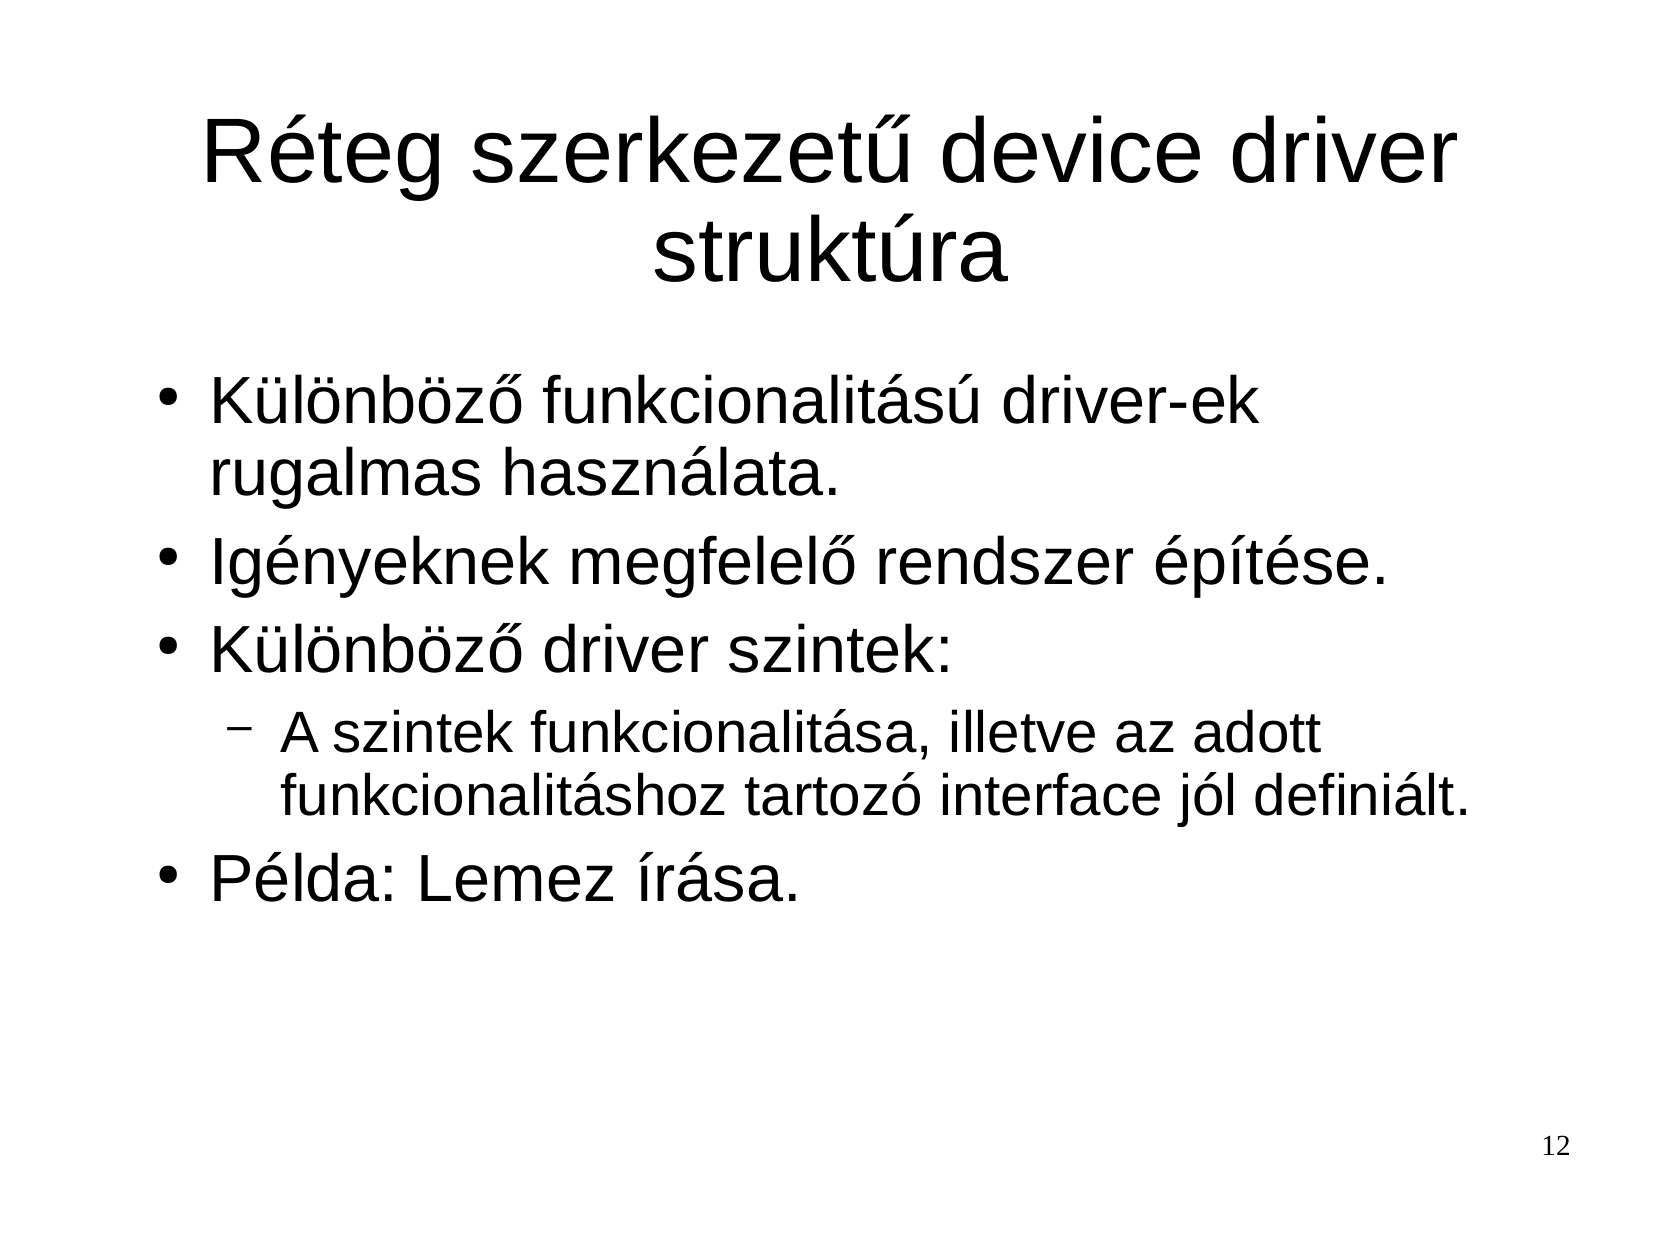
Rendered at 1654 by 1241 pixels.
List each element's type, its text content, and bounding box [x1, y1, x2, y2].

title Réteg szerkezetű device driver struktúra [110, 99, 1517, 306]
list Különböző funkcionalitású driver-ek rugalmas használata. Igényeknek megfelelő rendszer építése. Különböző driver szintek: A szintek funkcionalitása, illetve az adott funkcionalitáshoz tartozó interface jól definiált. Példa: Lemez írása. [124, 358, 1530, 1103]
